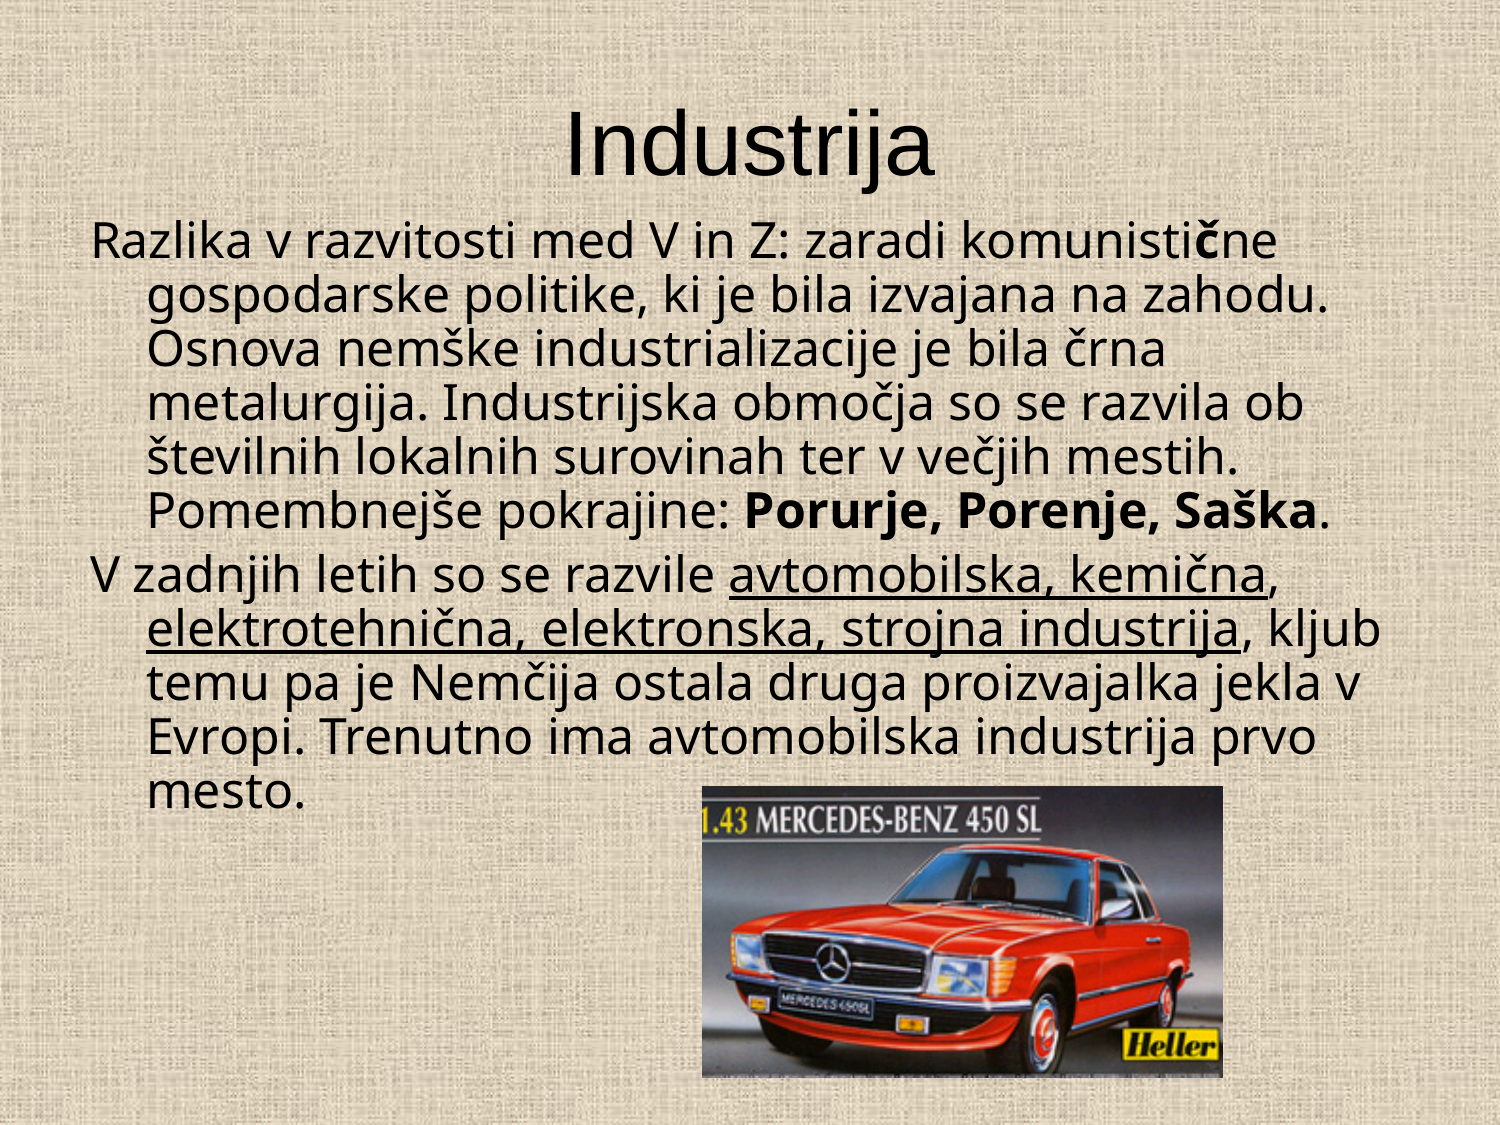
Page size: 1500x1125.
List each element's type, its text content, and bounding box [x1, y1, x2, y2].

list Razlika v razvitosti med V in Z: zaradi komunistične gospodarske politike, ki je bila izvajana na zahodu. Osnova nemške industrializacije je bila črna metalurgija. Industrijska območja so se razvila ob številnih lokalnih surovinah ter v večjih mestih. Pomembnejše pokrajine: Porurje, Porenje, Saška. V zadnjih letih so se razvile avtomobilska, kemična, elektrotehnična, elektronska, strojna industrija, kljub temu pa je Nemčija ostala druga proizvajalka jekla v Evropi. Trenutno ima avtomobilska industrija prvo mesto. [75, 208, 1425, 1005]
picture [0, 0, 1500, 1125]
title Industrija [75, 45, 1425, 208]
